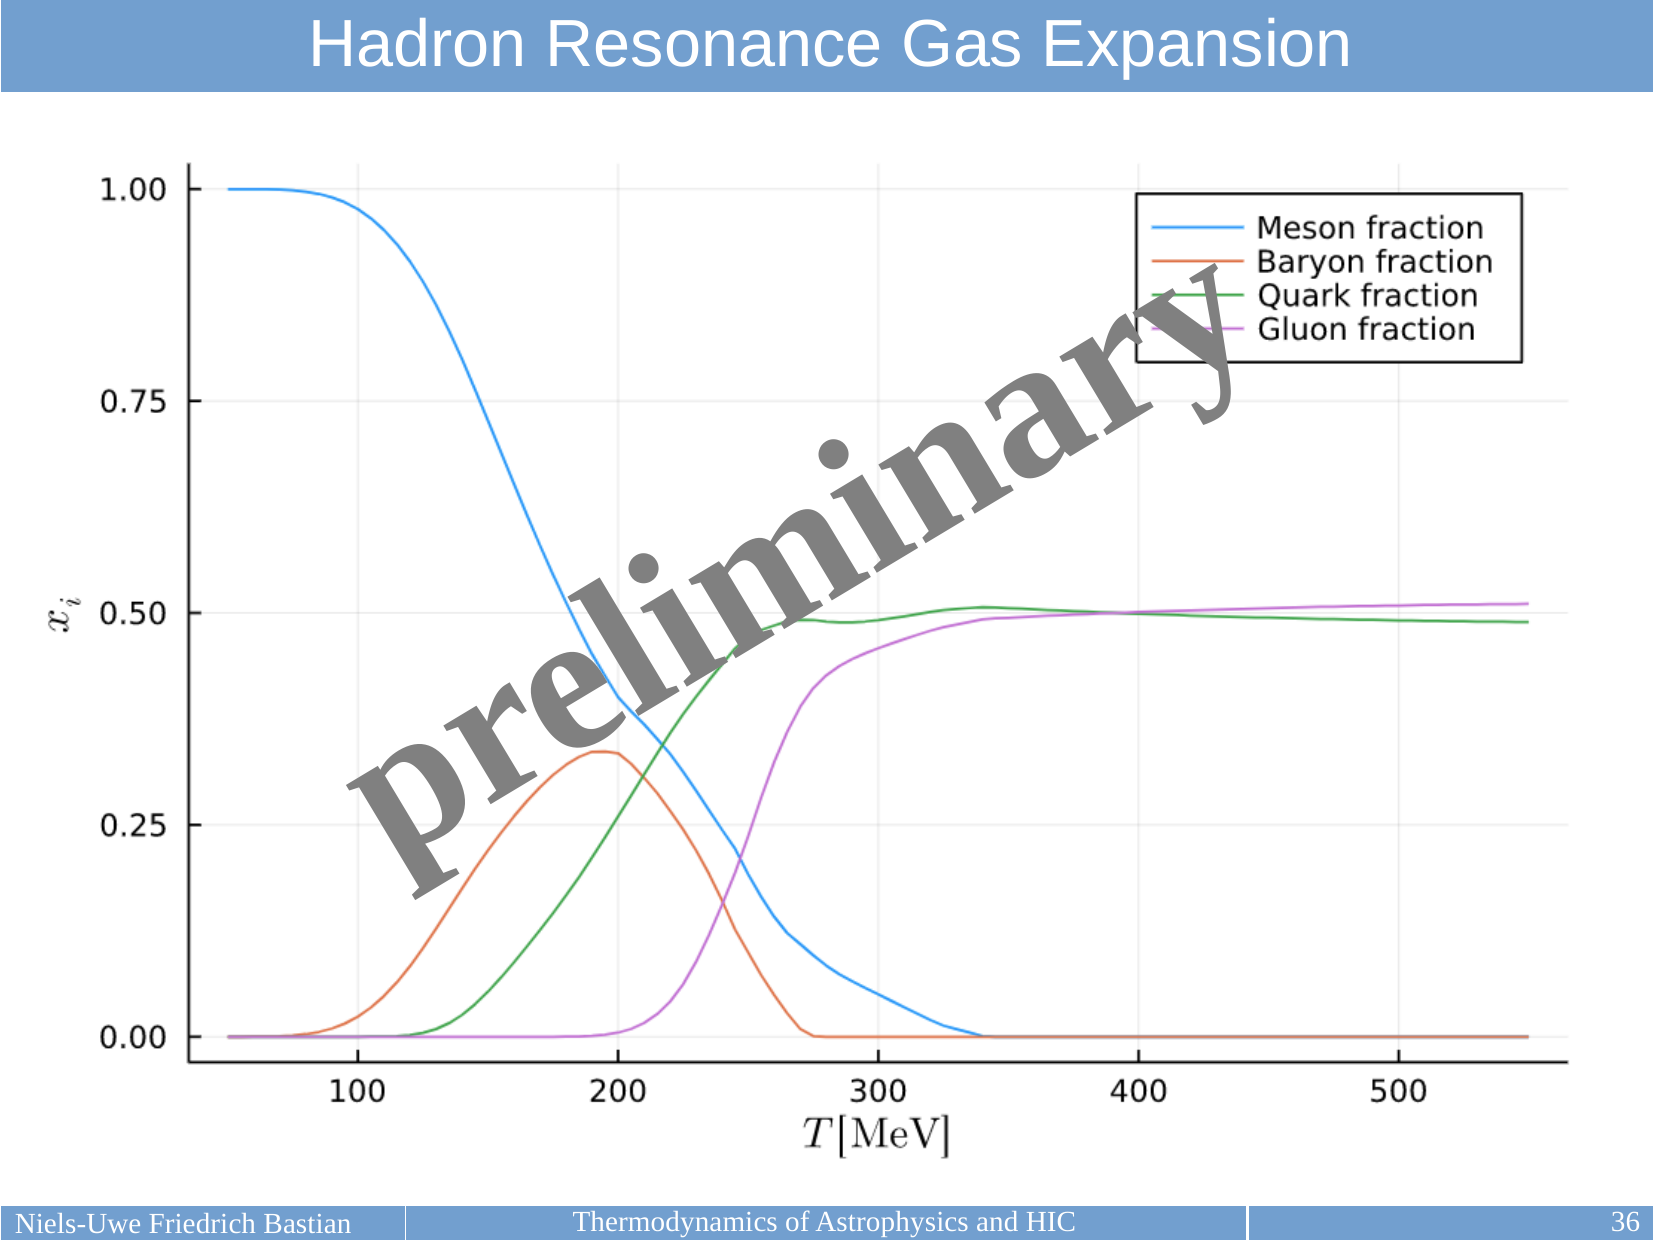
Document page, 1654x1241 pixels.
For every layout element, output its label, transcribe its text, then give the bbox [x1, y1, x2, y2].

picture [41, 142, 1587, 1184]
text_box preliminary [283, 172, 1306, 917]
title Hadron Resonance Gas Expansion [86, 5, 1576, 81]
